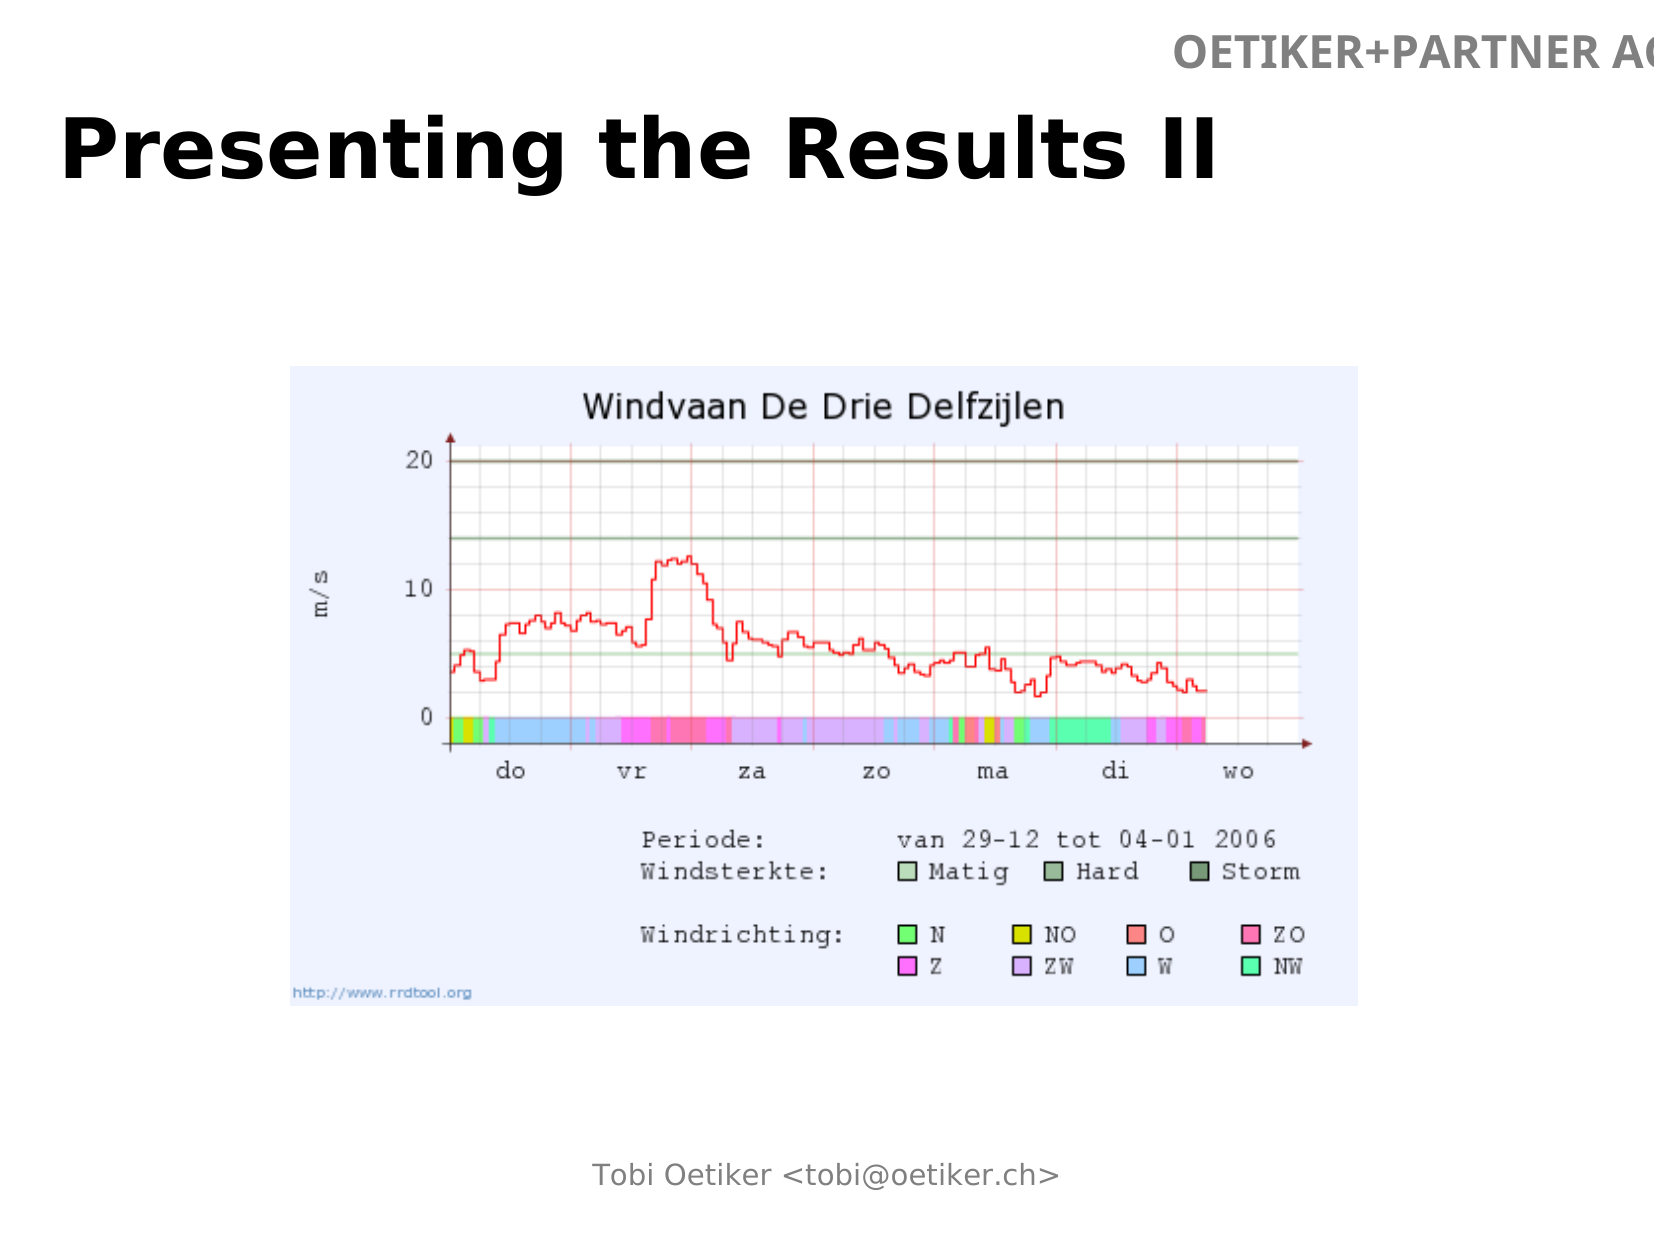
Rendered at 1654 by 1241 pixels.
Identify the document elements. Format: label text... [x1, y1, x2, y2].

title Presenting the Results II [59, 75, 1607, 225]
picture [290, 366, 1358, 1006]
